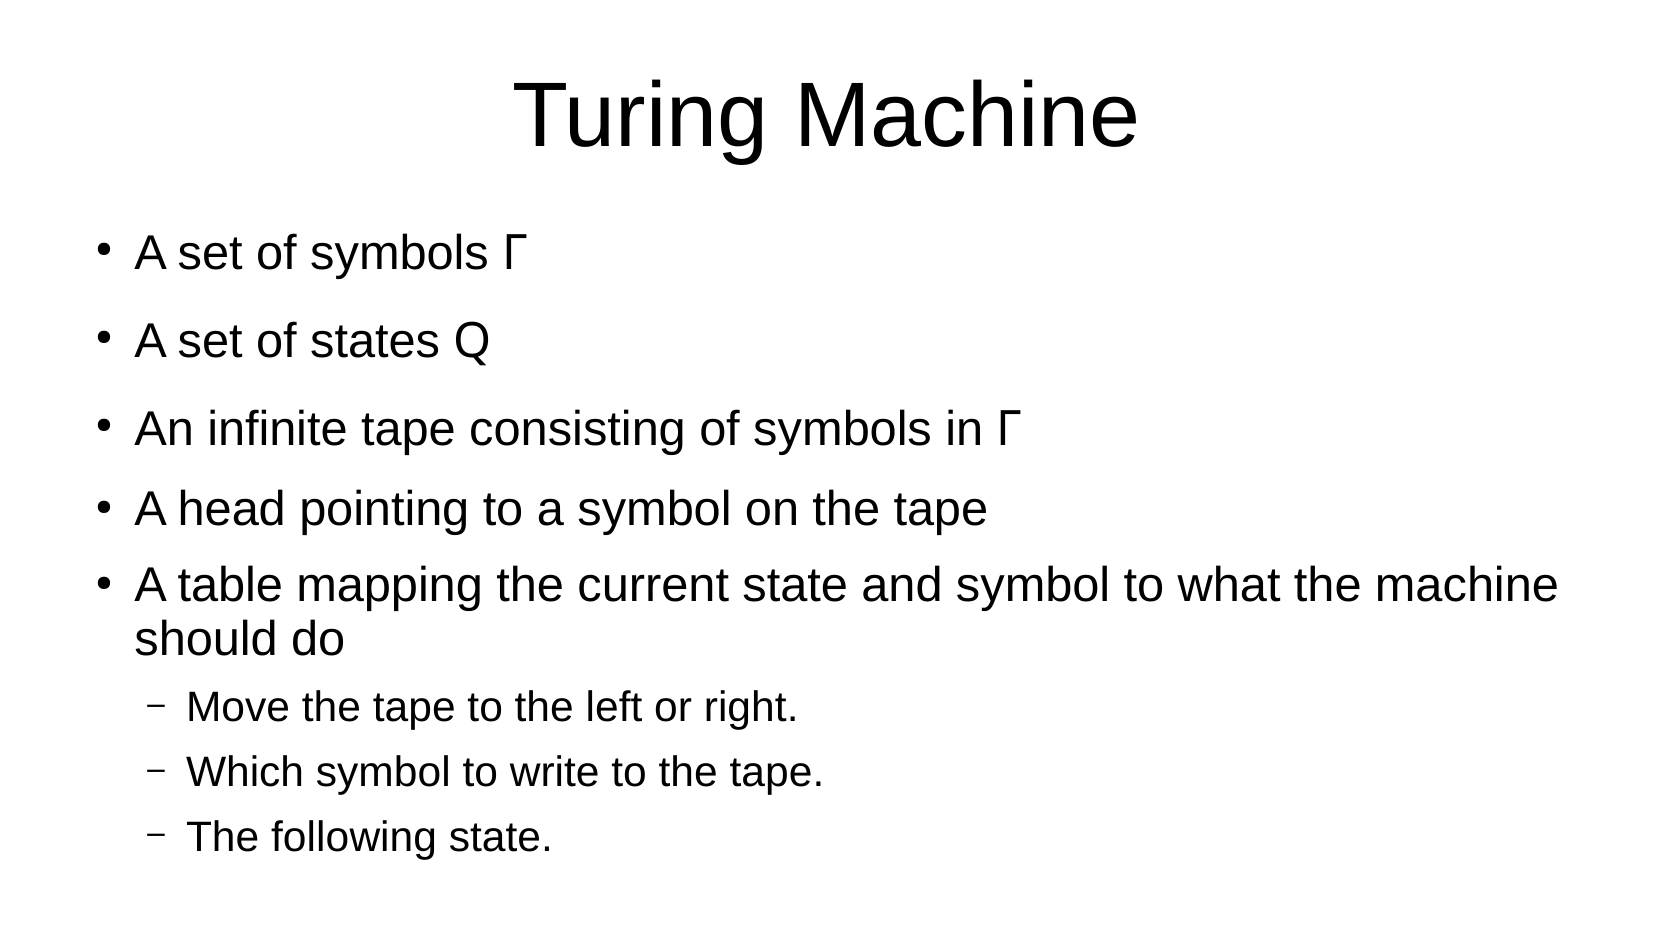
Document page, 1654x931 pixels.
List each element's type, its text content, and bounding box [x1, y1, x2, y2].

list A set of symbols Γ A set of states Q An infinite tape consisting of symbols in Γ A head pointing to a symbol on the tape A table mapping the current state and symbol to what the machine should do Move the tape to the left or right. Which symbol to write to the tape. The following state. [82, 217, 1571, 863]
title Turing Machine [82, 37, 1571, 193]
